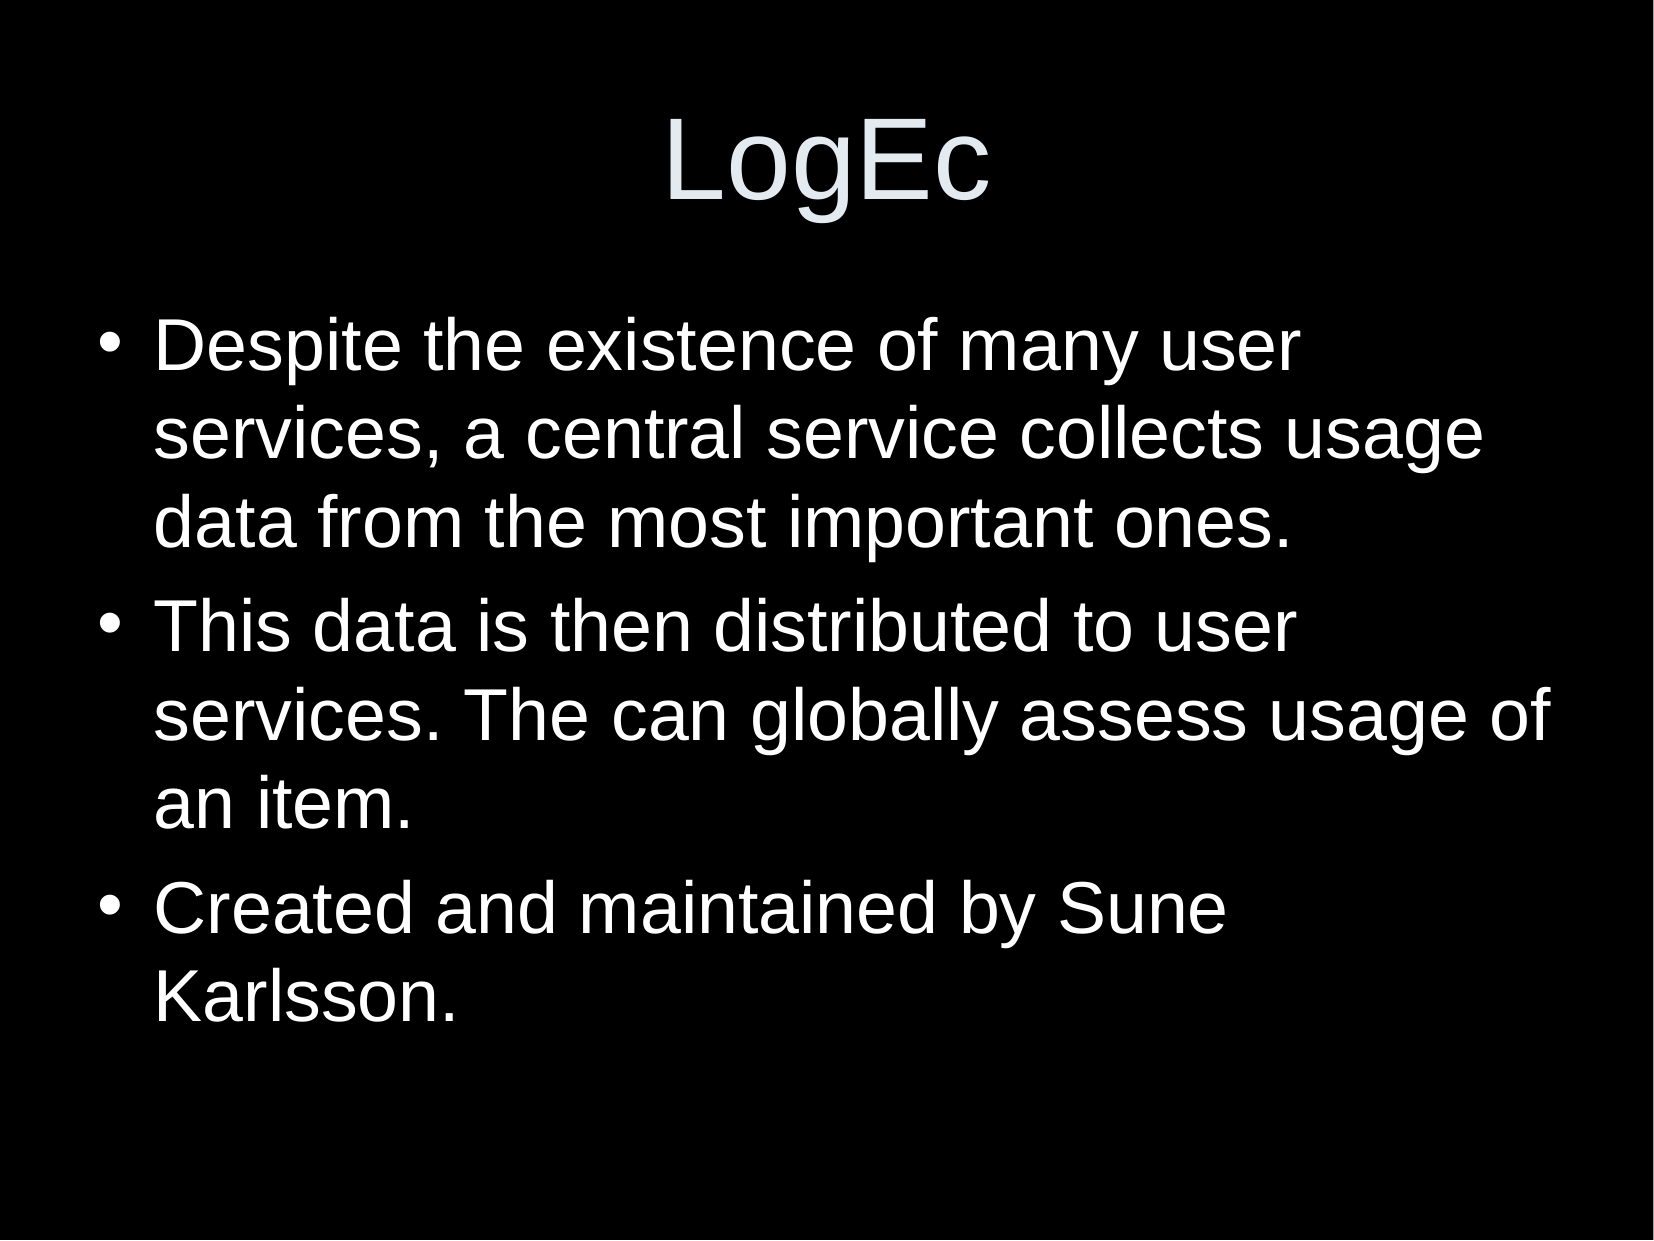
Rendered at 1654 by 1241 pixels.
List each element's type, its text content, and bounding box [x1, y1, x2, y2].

list Despite the existence of many user services, a central service collects usage data from the most important ones. This data is then distributed to user services. The can globally assess usage of an item. Created and maintained by Sune Karlsson. [82, 289, 1571, 1108]
title LogEc [82, 49, 1571, 257]
